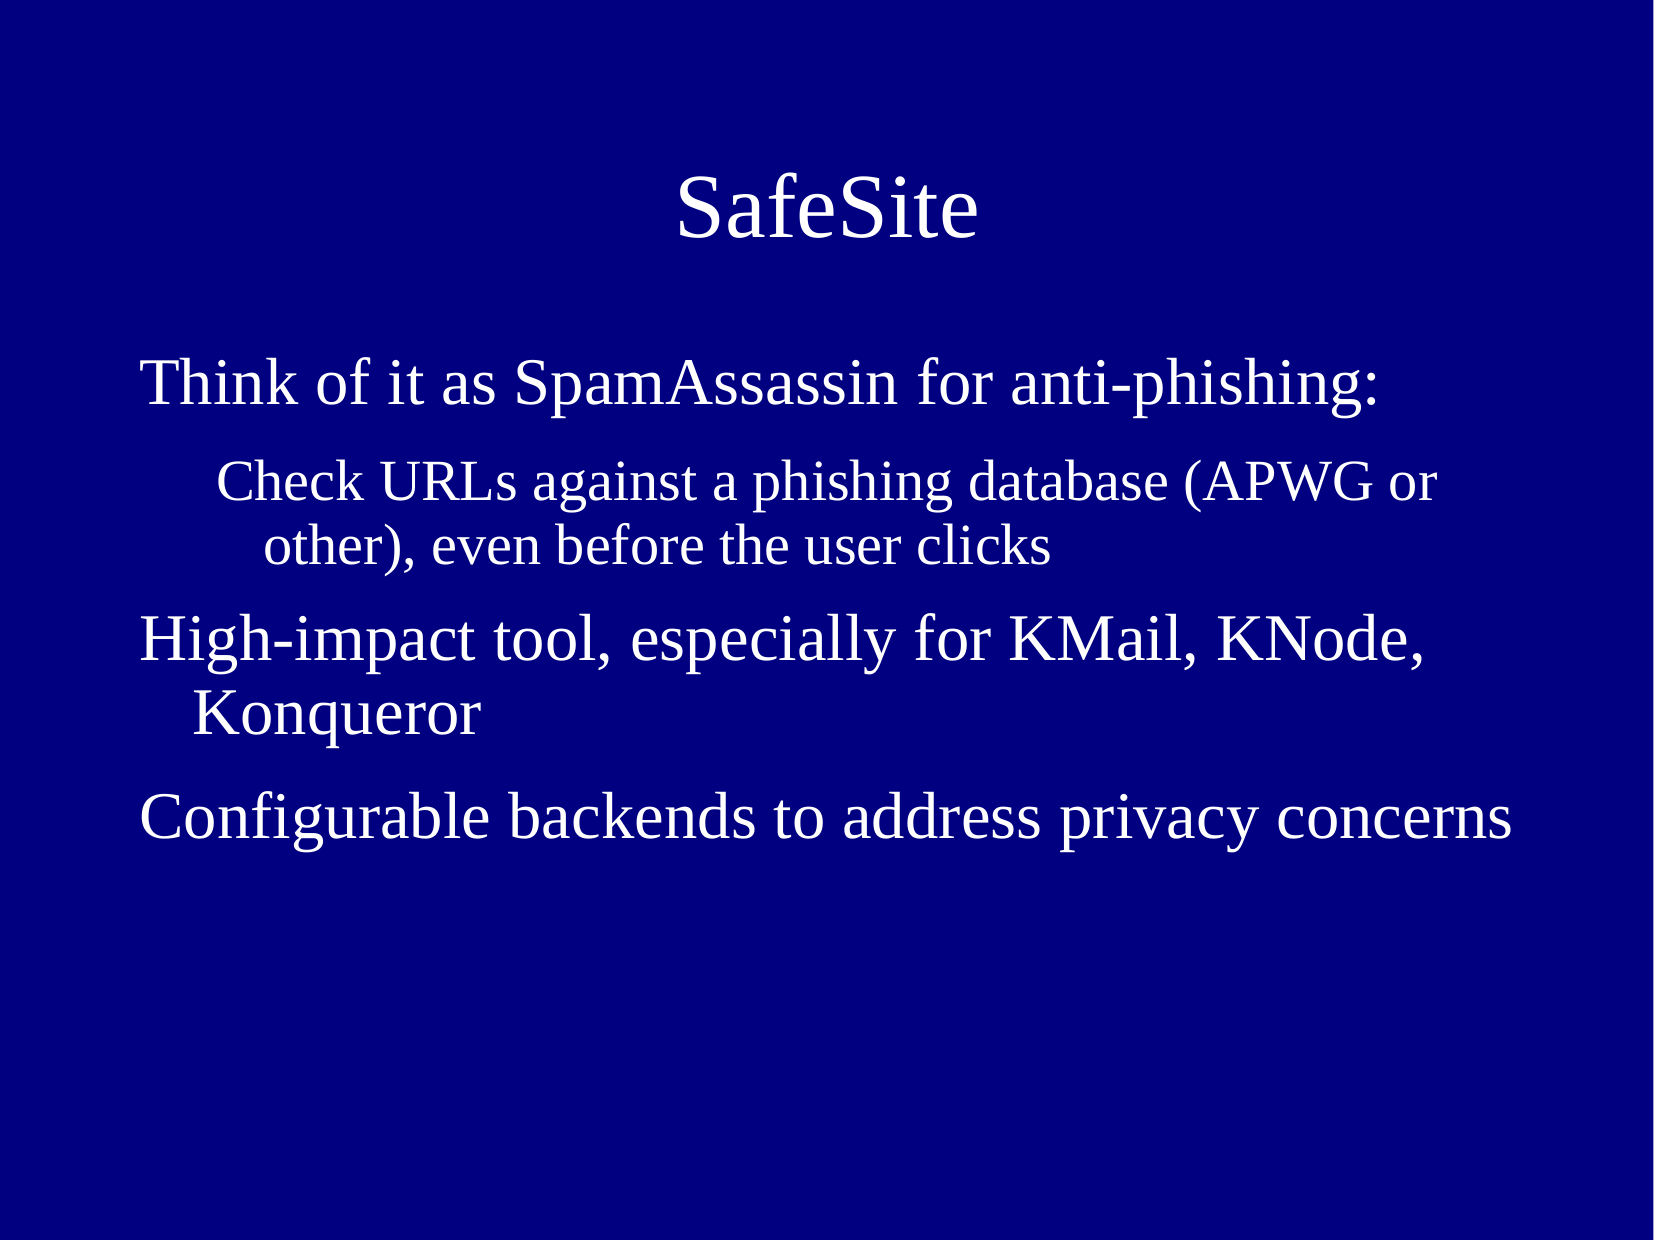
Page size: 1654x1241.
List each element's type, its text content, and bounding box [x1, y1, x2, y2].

title SafeSite [121, 102, 1534, 311]
list Think of it as SpamAssassin for anti-phishing: Check URLs against a phishing database (APWG or other), even before the user clicks High-impact tool, especially for KMail, KNode, Konqueror Configurable backends to address privacy concerns [121, 344, 1534, 1127]
